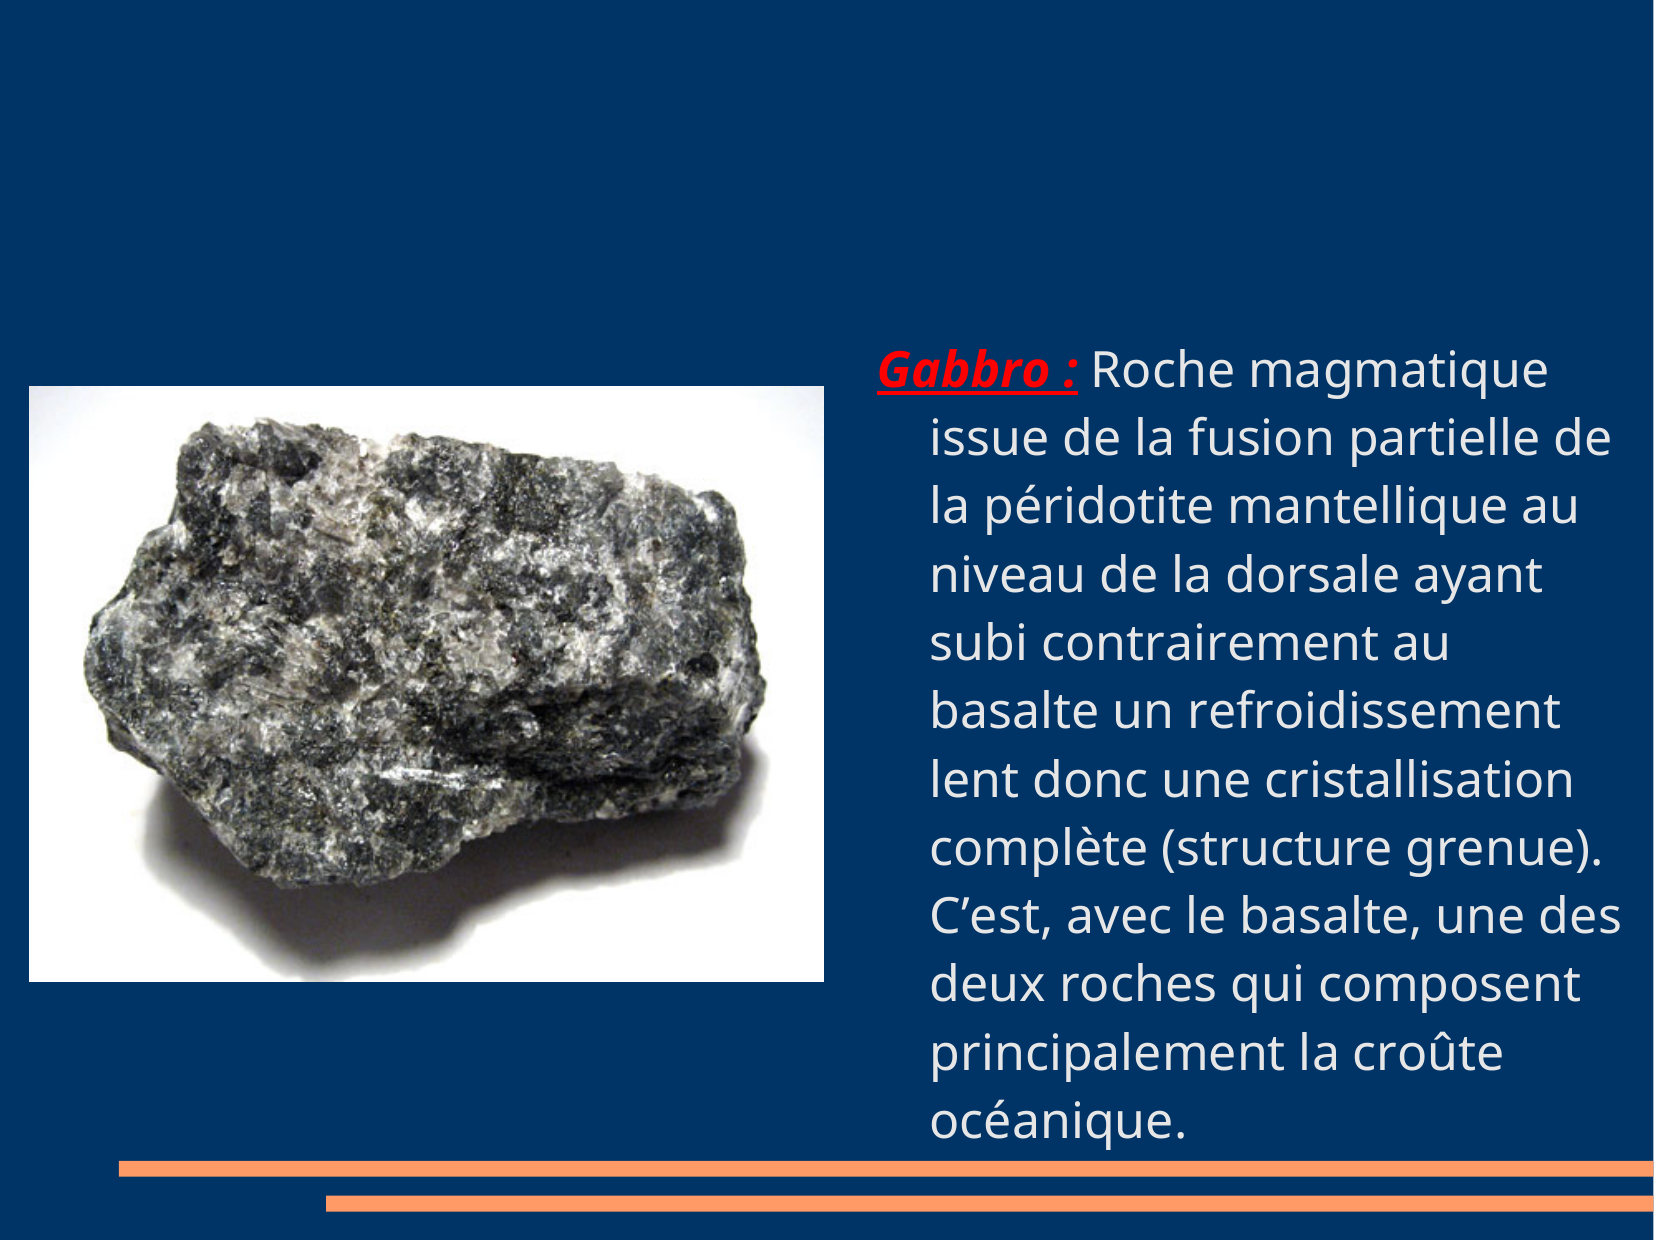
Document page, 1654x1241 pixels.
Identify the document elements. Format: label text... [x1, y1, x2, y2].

list Gabbro : Roche magmatique issue de la fusion partielle de la péridotite mantellique au niveau de la dorsale ayant subi contrairement au basalte un refroidissement lent donc une cristallisation complète (structure grenue). C’est, avec le basalte, une des deux roches qui composent principalement la croûte océanique. [858, 236, 1625, 1132]
picture [29, 386, 824, 982]
